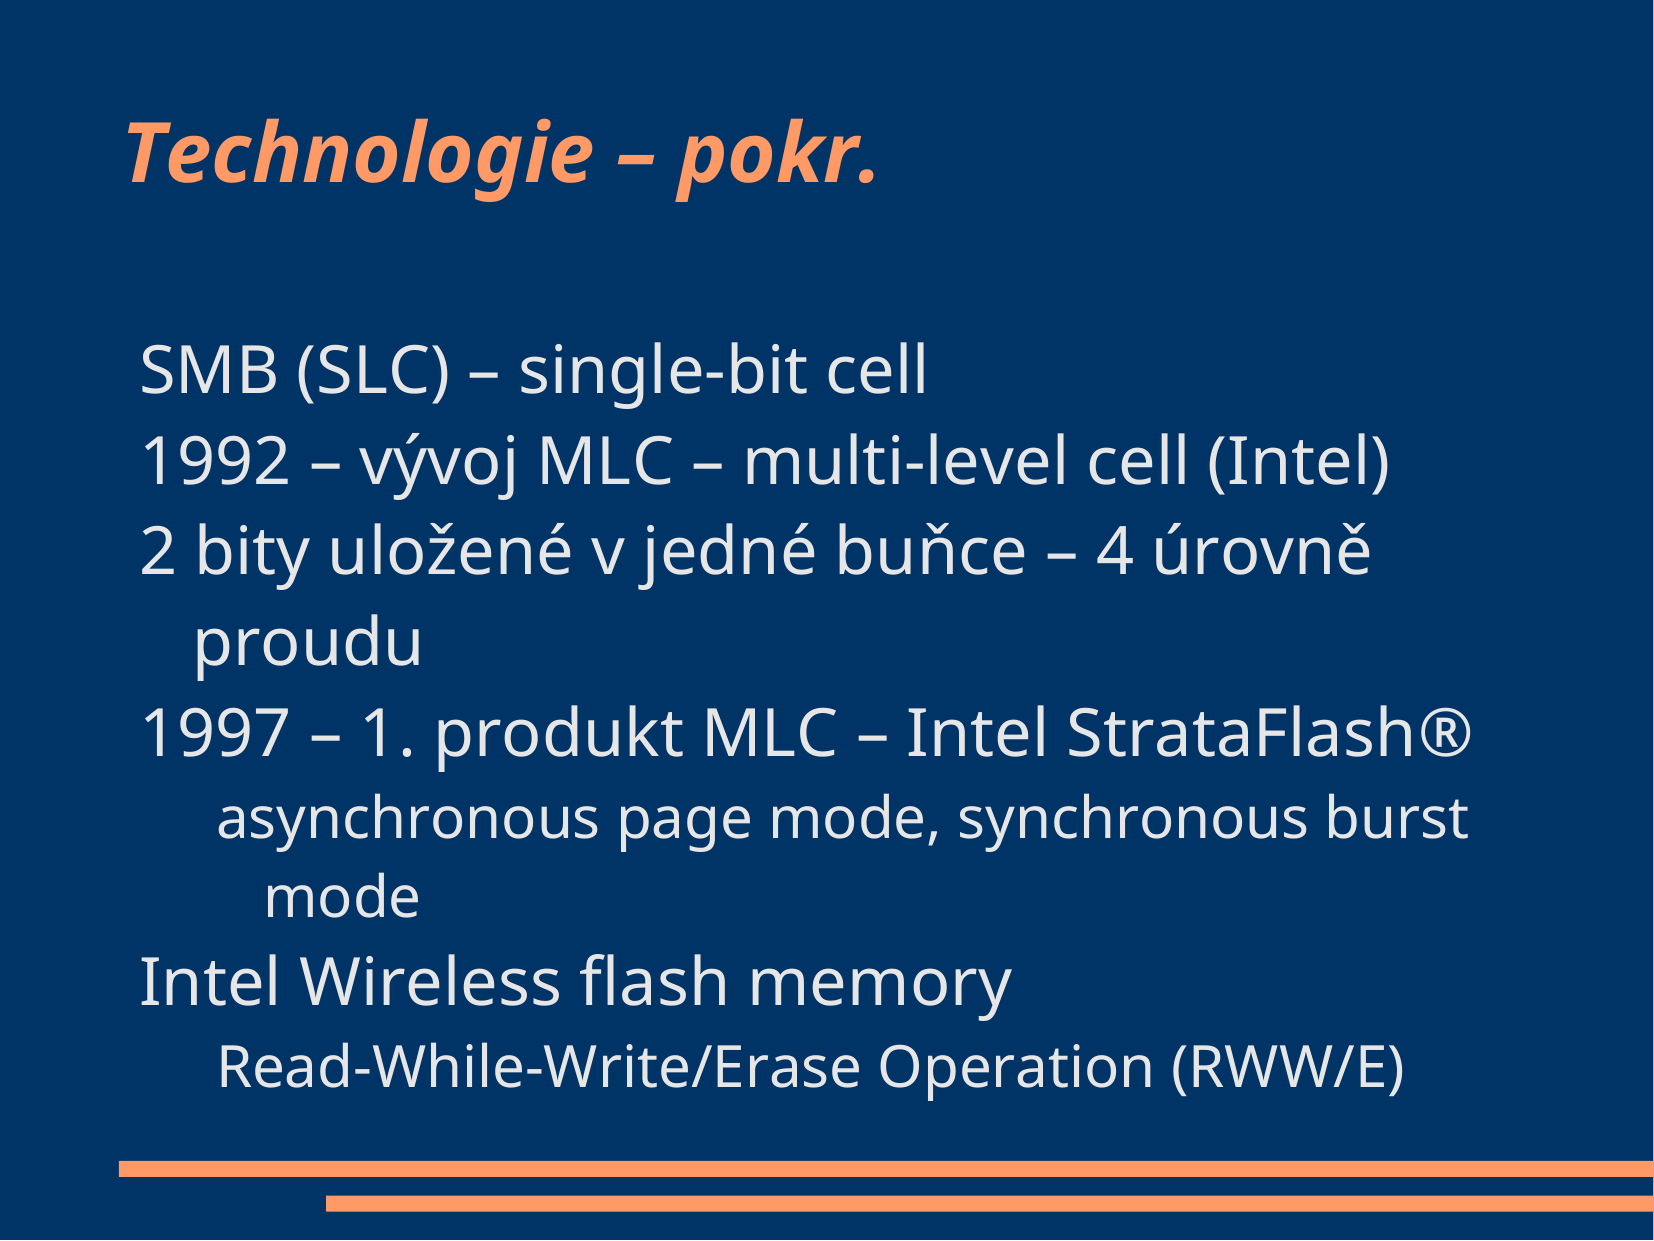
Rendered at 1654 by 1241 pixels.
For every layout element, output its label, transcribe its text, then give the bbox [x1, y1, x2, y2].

list SMB (SLC) – single-bit cell 1992 – vývoj MLC – multi-level cell (Intel) 2 bity uložené v jedné buňce – 4 úrovně proudu 1997 – 1. produkt MLC – Intel StrataFlash® asynchronous page mode, synchronous burst mode Intel Wireless flash memory Read-While-Write/Erase Operation (RWW/E) [121, 322, 1561, 1133]
title Technologie – pokr. [121, 46, 1534, 254]
